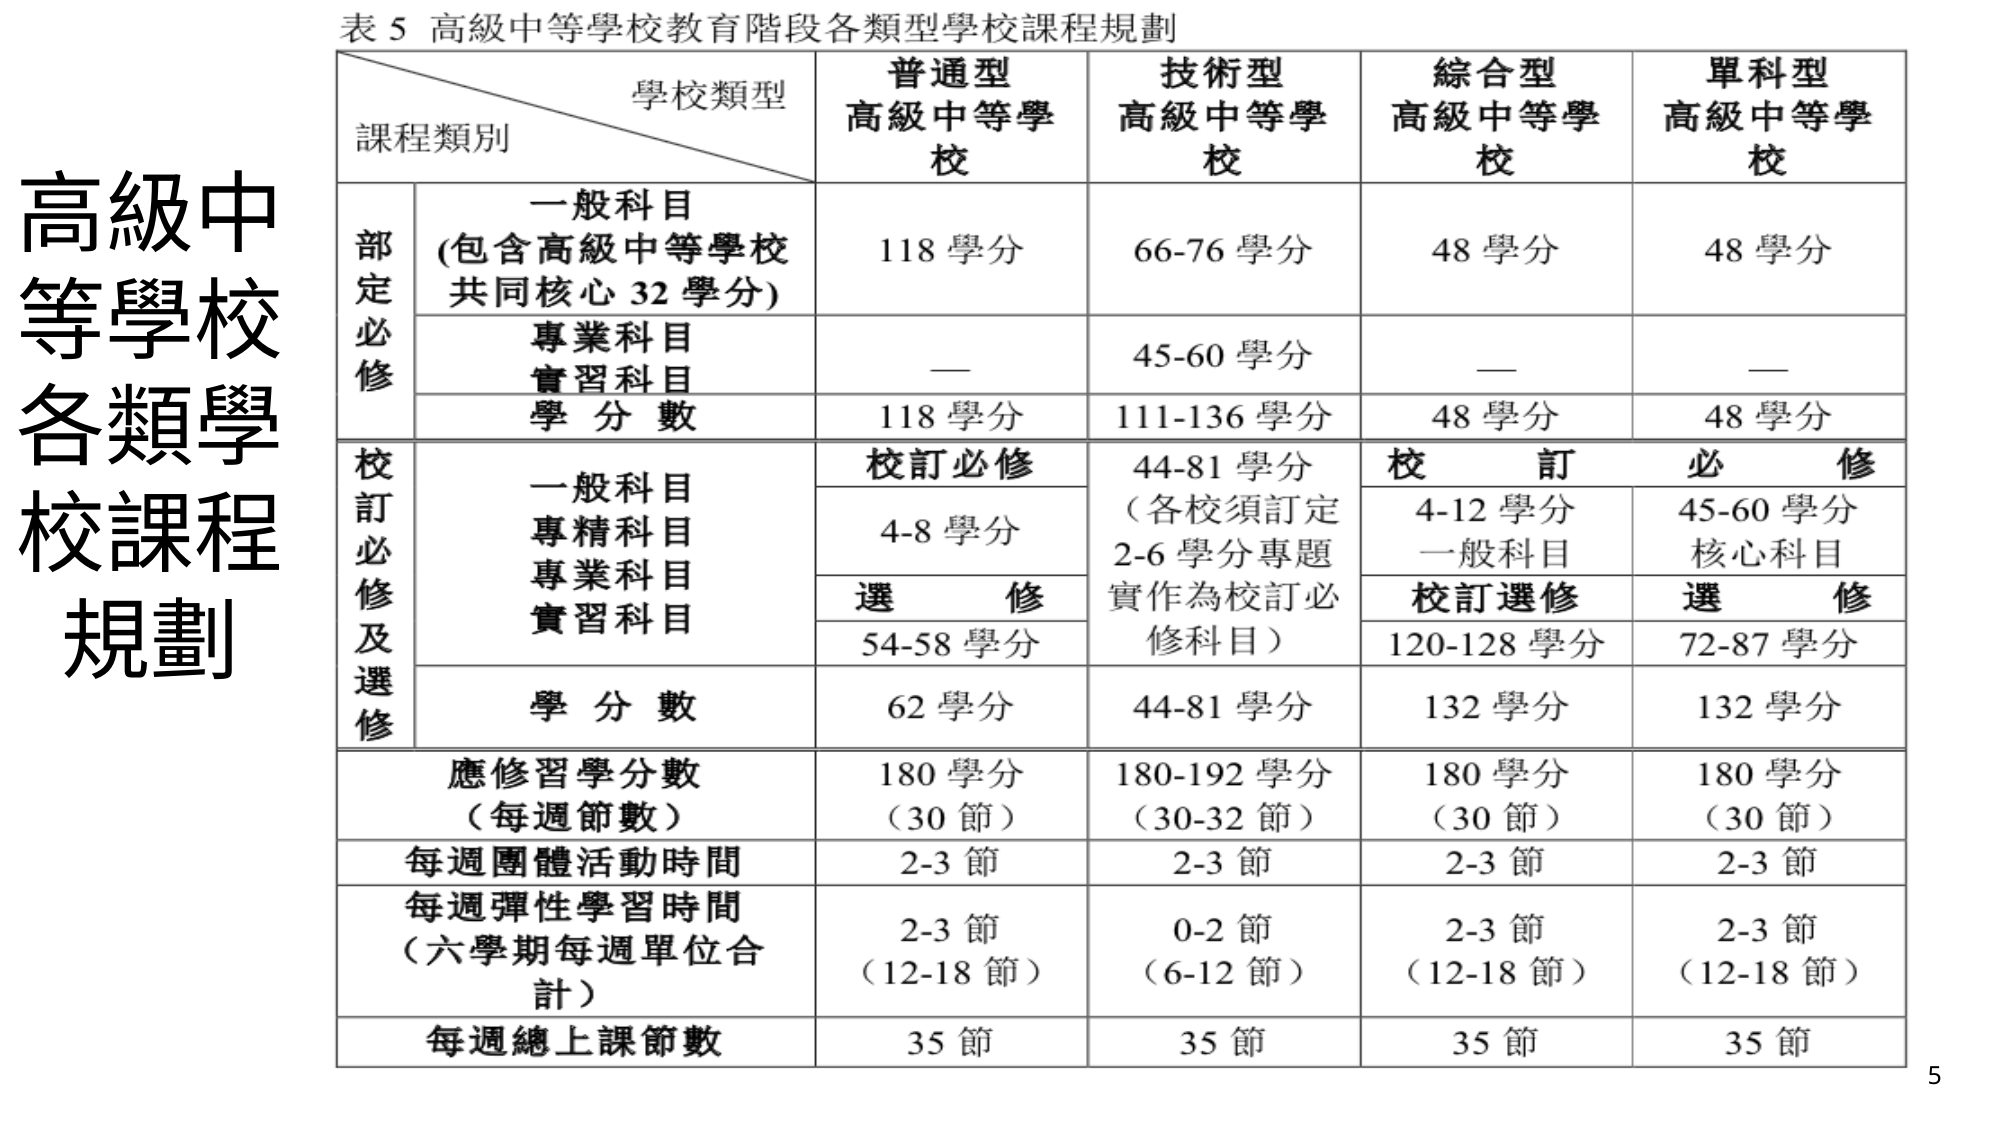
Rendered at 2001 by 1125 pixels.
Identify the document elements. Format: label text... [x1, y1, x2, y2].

picture [0, 2, 2000, 1088]
text_box 5 [1912, 1043, 1955, 1094]
